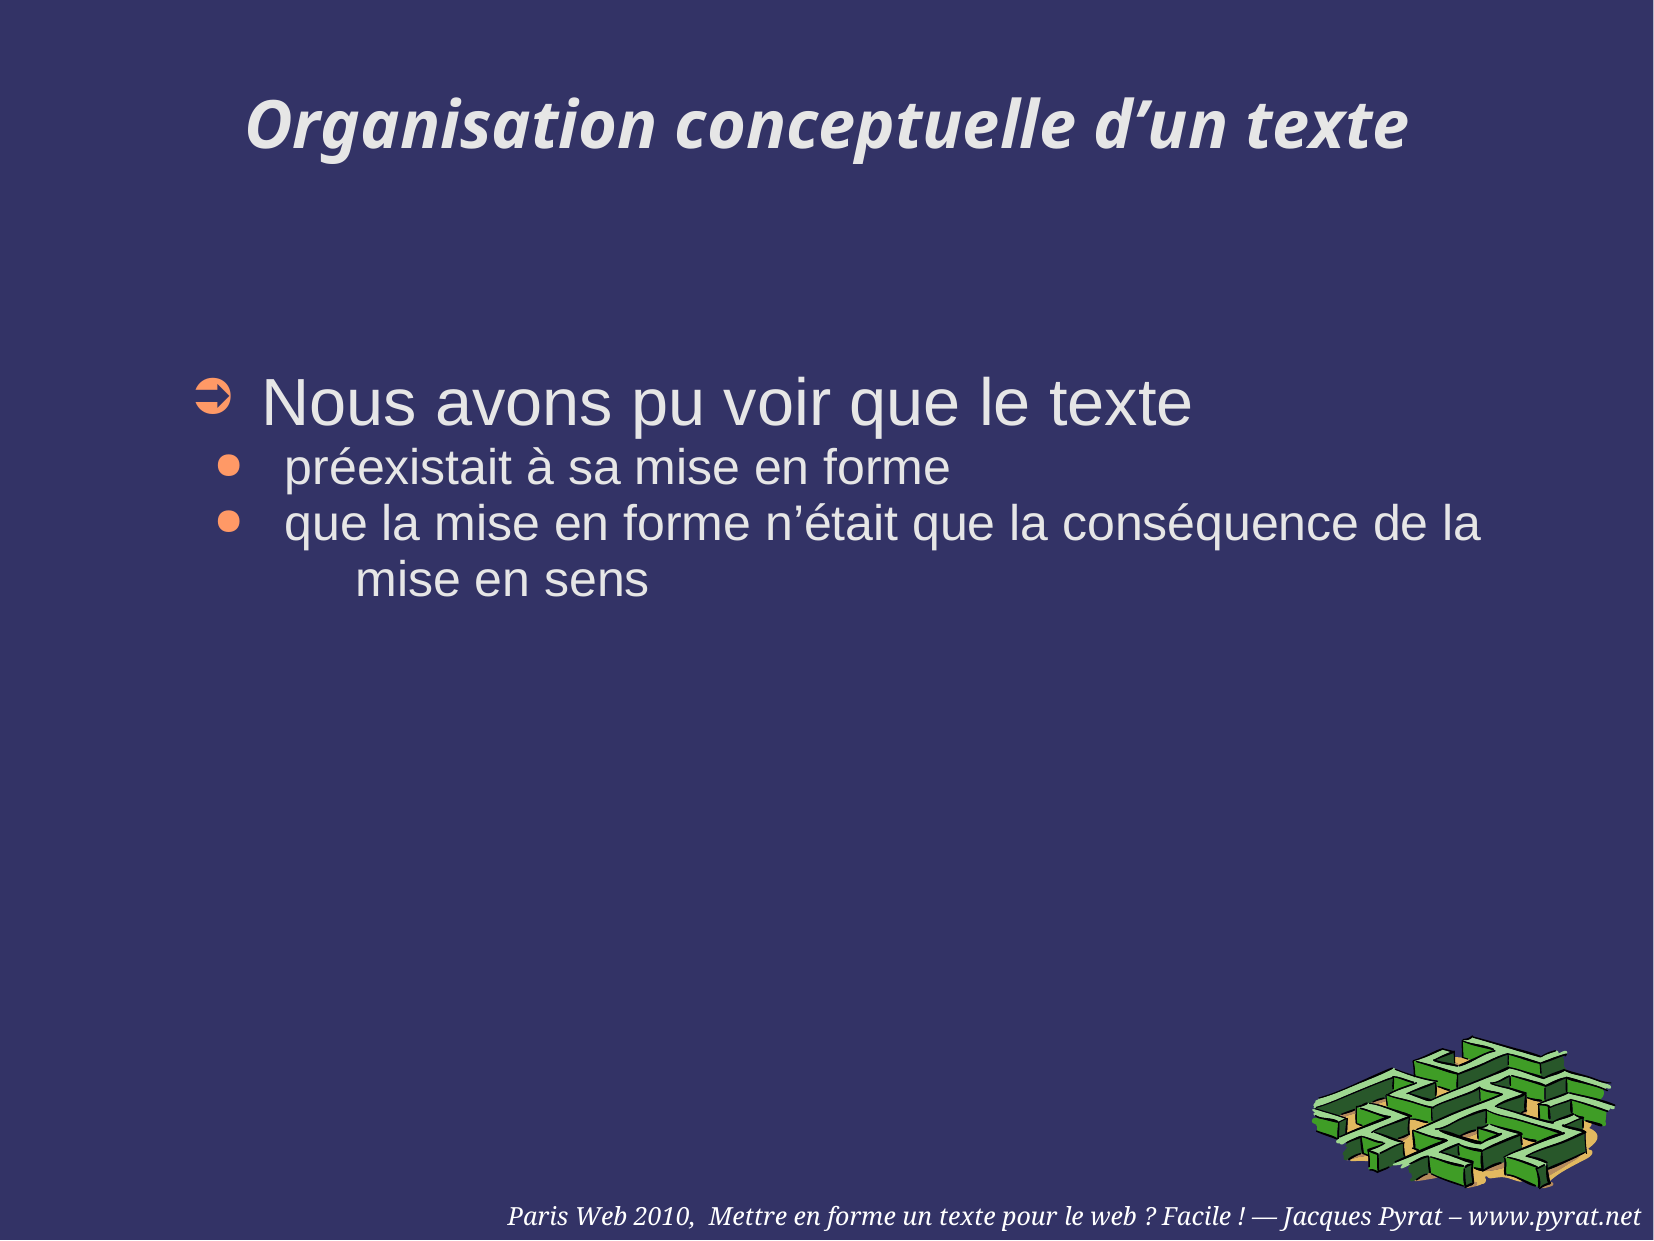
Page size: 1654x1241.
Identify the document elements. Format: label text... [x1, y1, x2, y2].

list Nous avons pu voir que le texte préexistait à sa mise en forme que la mise en forme n’était que la conséquence de la mise en sens [178, 364, 1570, 1147]
title Organisation conceptuelle d’un texte [121, 19, 1534, 227]
